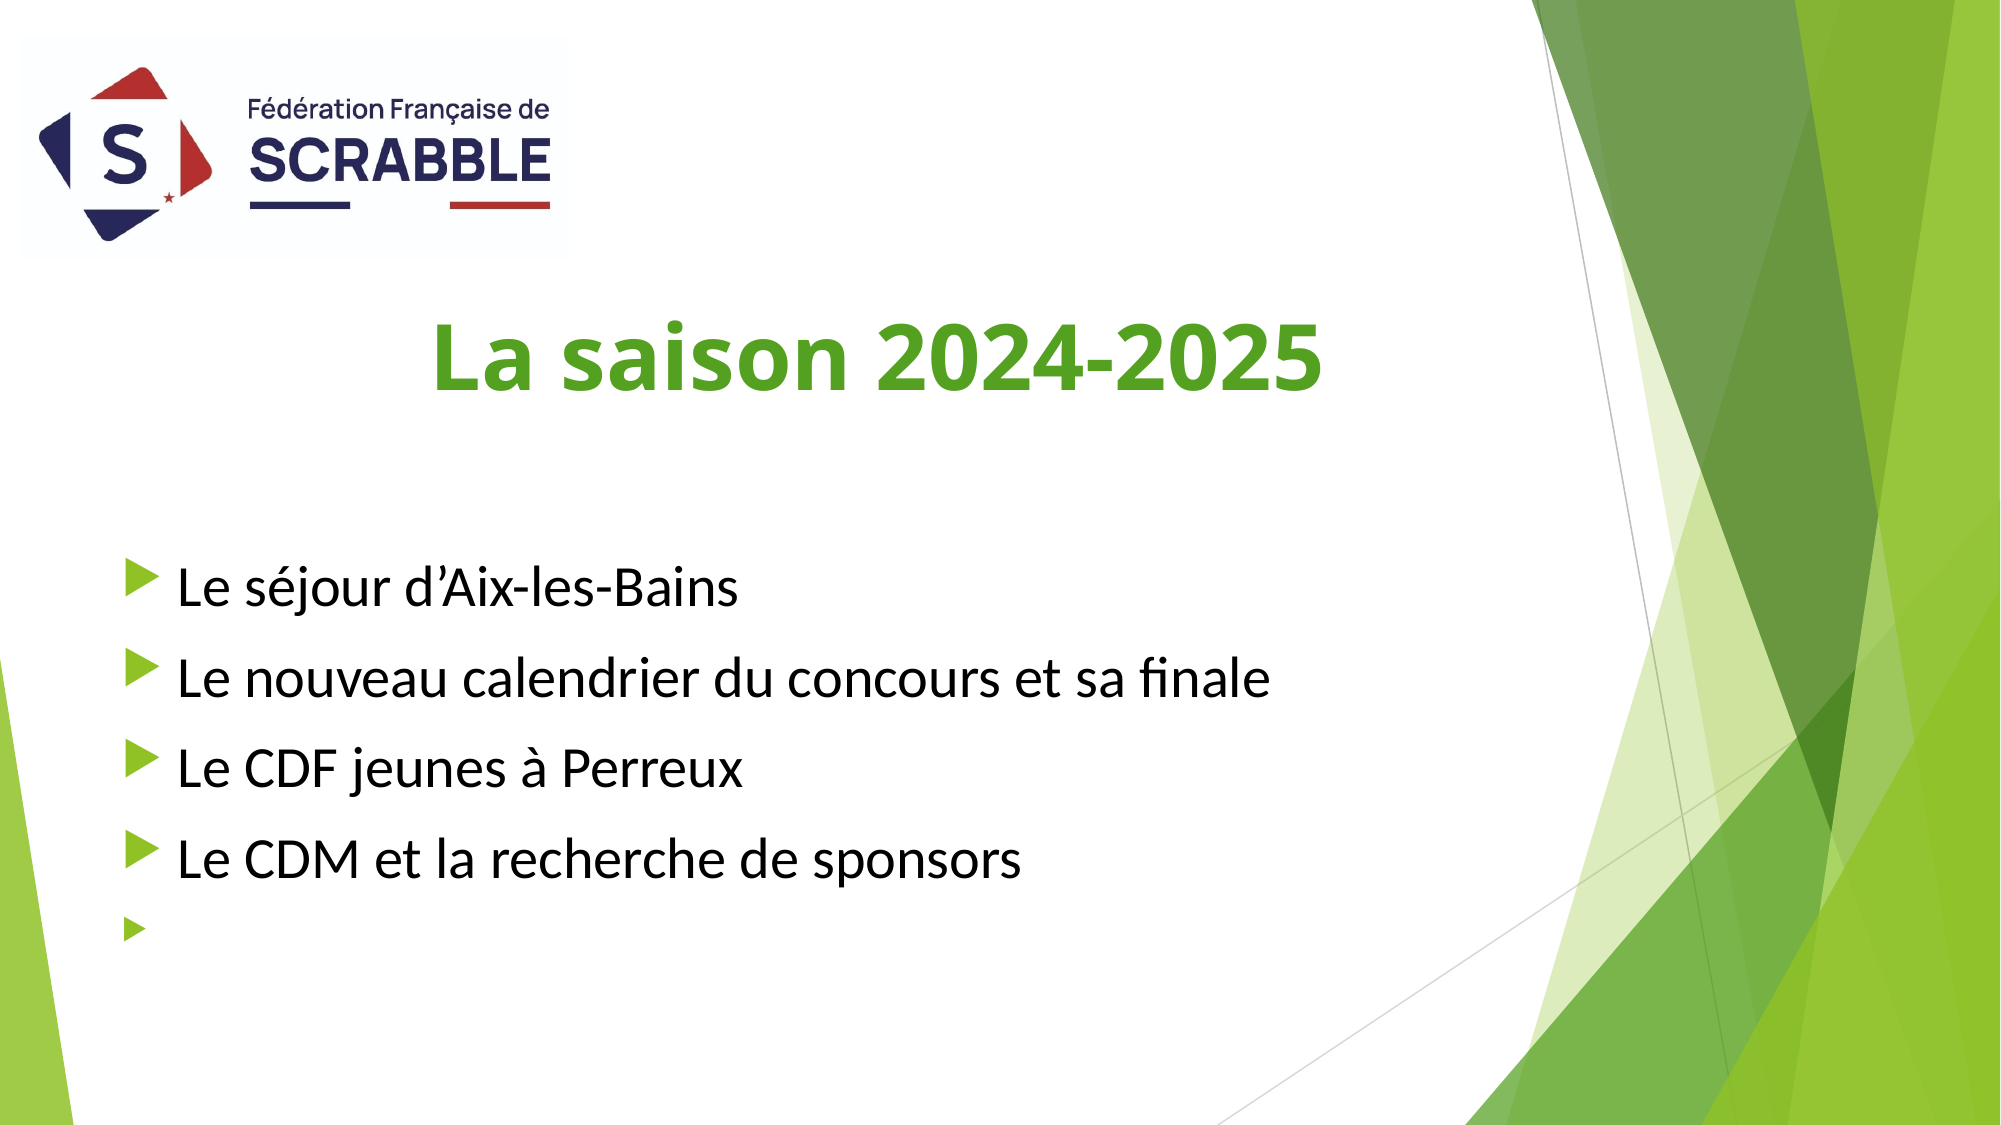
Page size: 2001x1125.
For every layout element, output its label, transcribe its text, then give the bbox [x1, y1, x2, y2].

list Le séjour d’Aix-les-Bains Le nouveau calendrier du concours et sa finale Le CDF jeunes à Perreux Le CDM et la recherche de sponsors [106, 540, 1517, 1125]
picture [20, 36, 570, 259]
title La saison 2024-2025 [172, 291, 1583, 508]
